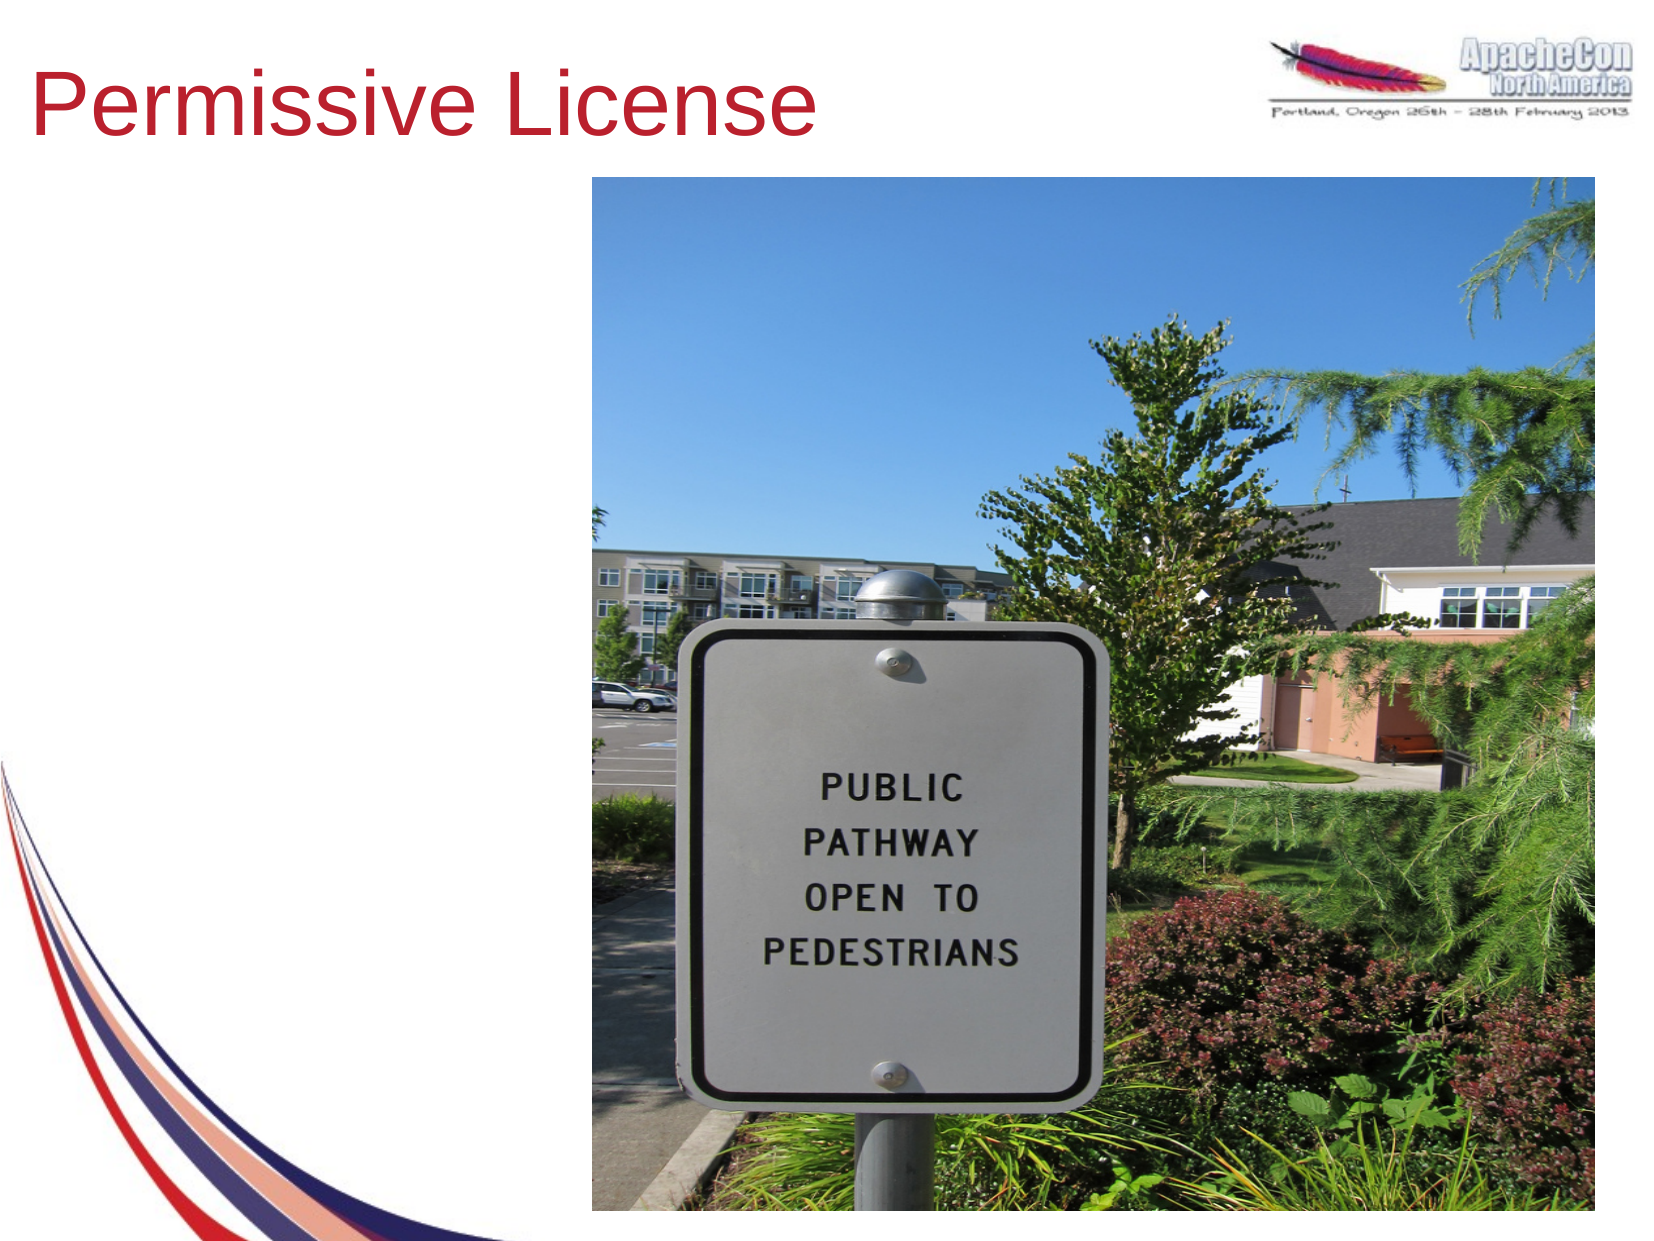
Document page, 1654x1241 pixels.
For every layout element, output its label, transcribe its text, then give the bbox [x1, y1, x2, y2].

picture [0, 0, 1654, 1241]
title Permissive License [29, 0, 1270, 208]
